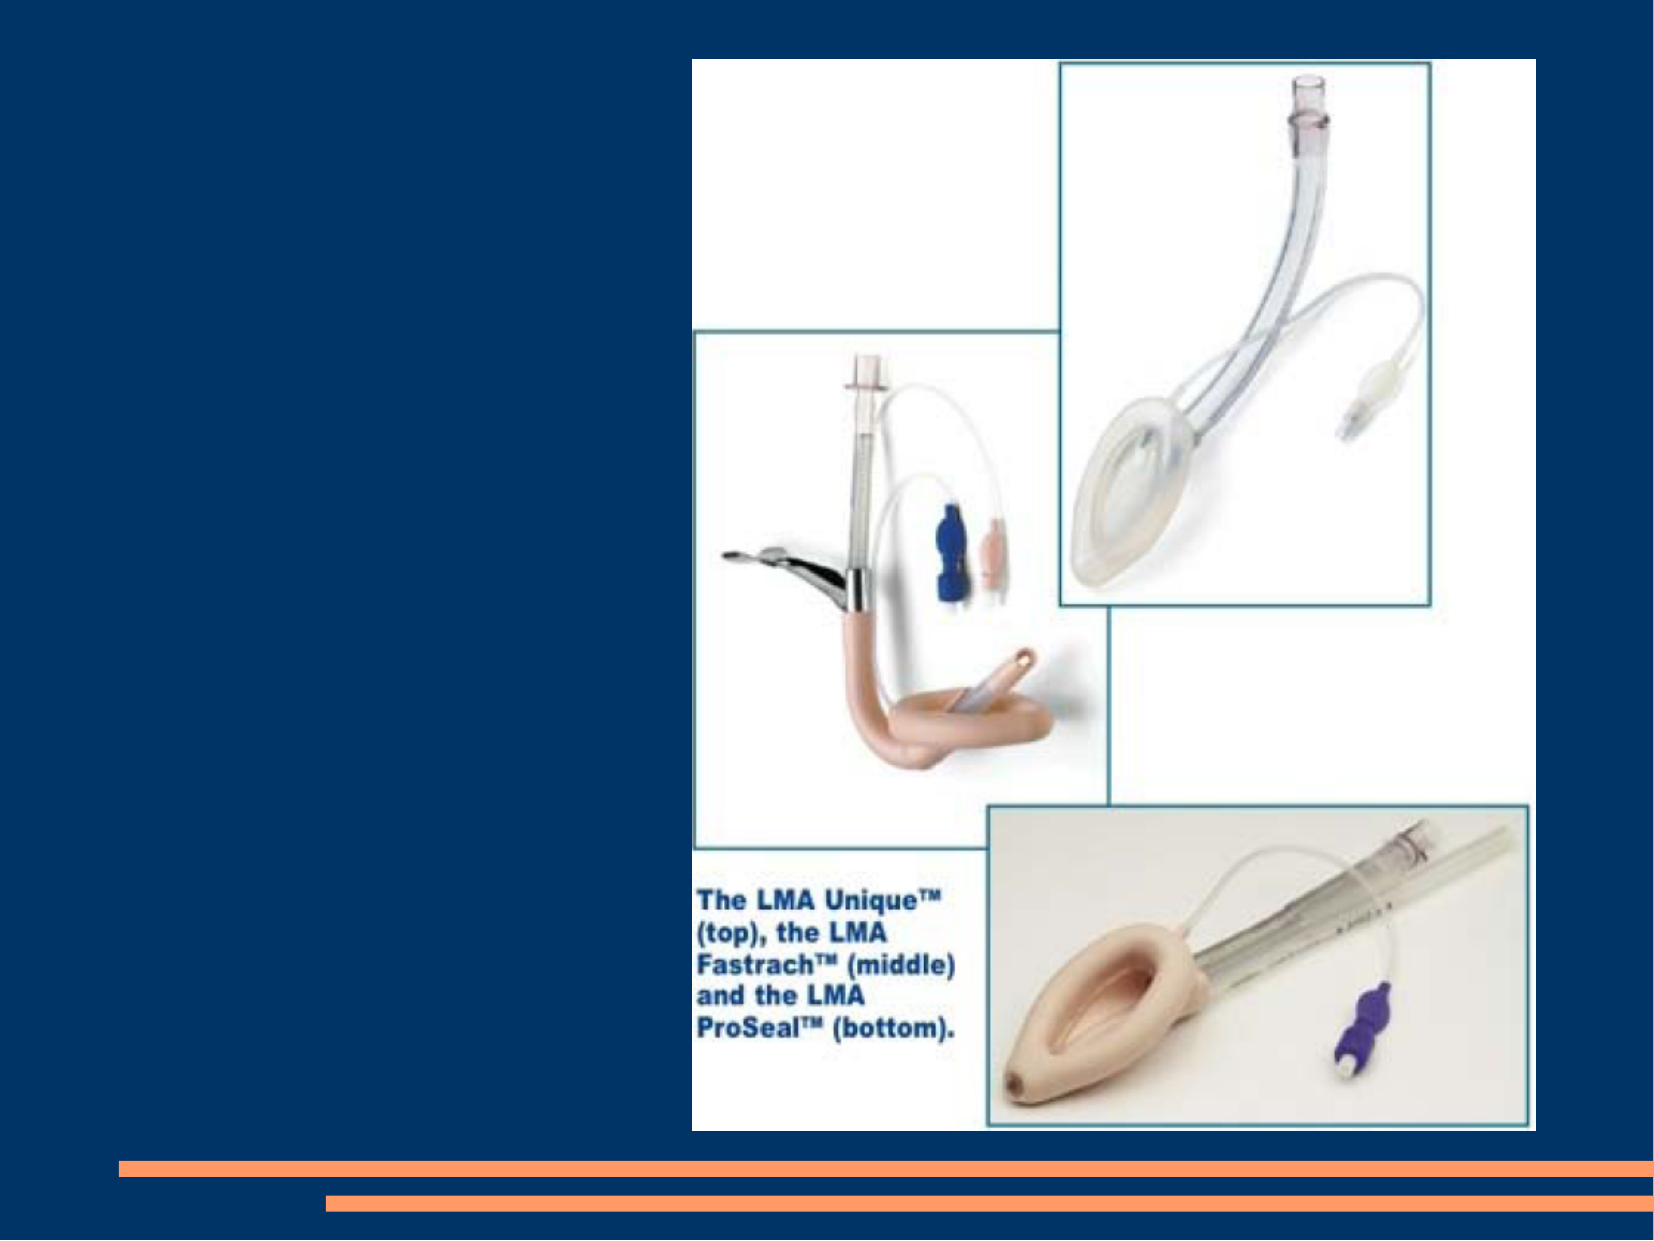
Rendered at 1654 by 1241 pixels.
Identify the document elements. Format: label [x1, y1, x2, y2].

picture [692, 59, 1536, 1131]
